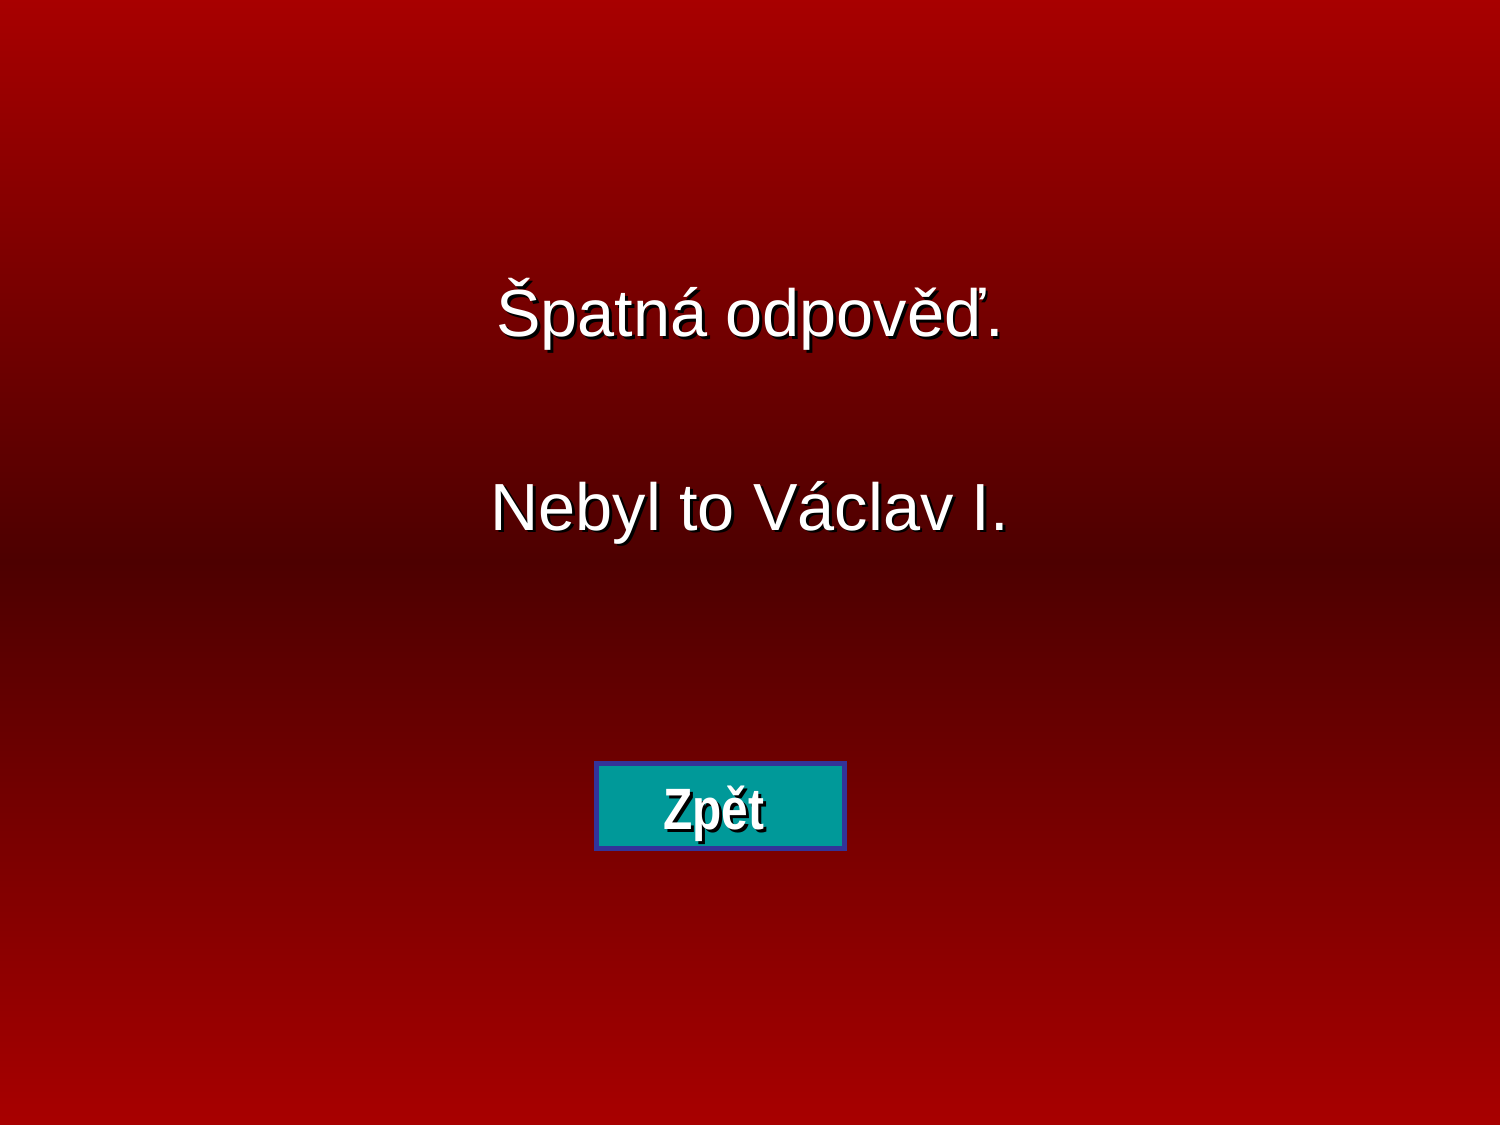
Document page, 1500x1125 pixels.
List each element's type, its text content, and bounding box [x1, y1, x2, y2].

text_box Zpět [596, 763, 845, 849]
list Špatná odpověď. Nebyl to Václav I. [75, 262, 1426, 1006]
